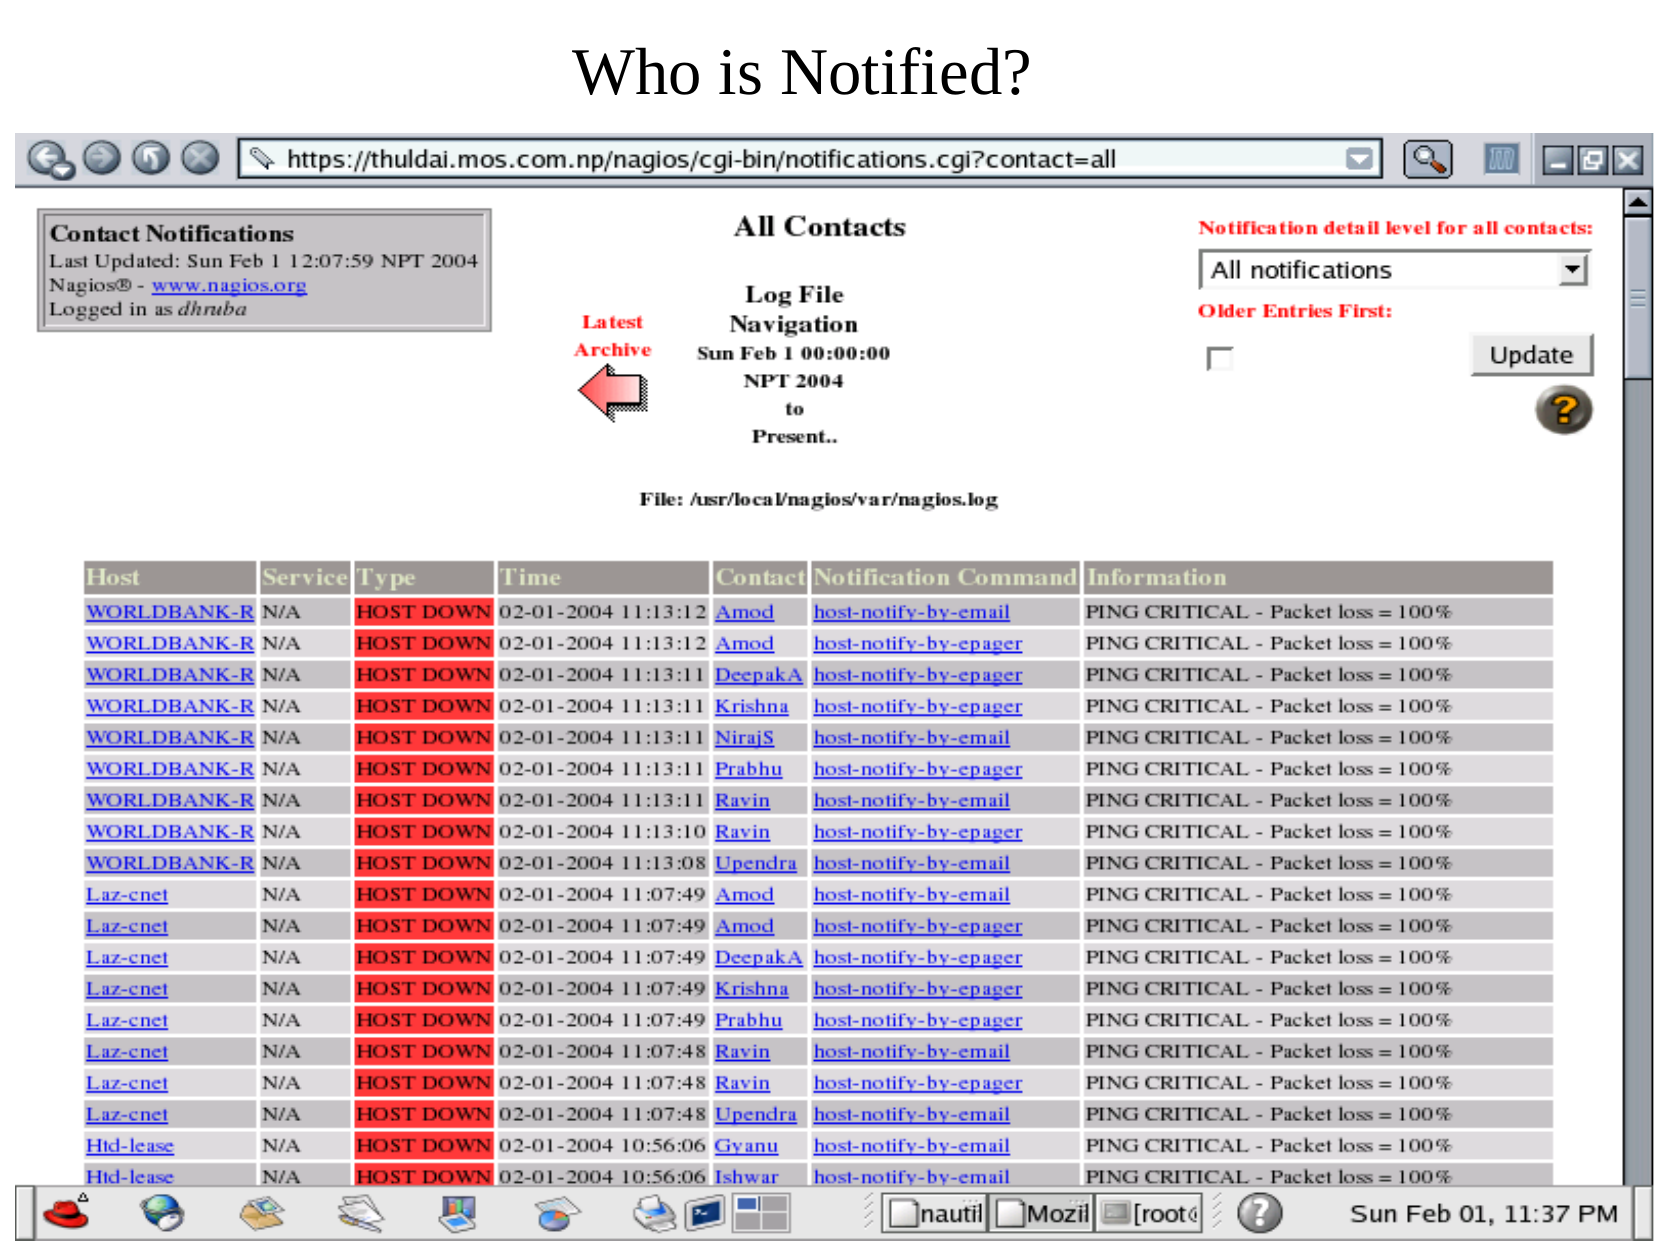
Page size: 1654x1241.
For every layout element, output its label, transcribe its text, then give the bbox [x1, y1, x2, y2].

picture [15, 133, 1654, 1241]
text_box Who is Notified? [572, 31, 1068, 112]
